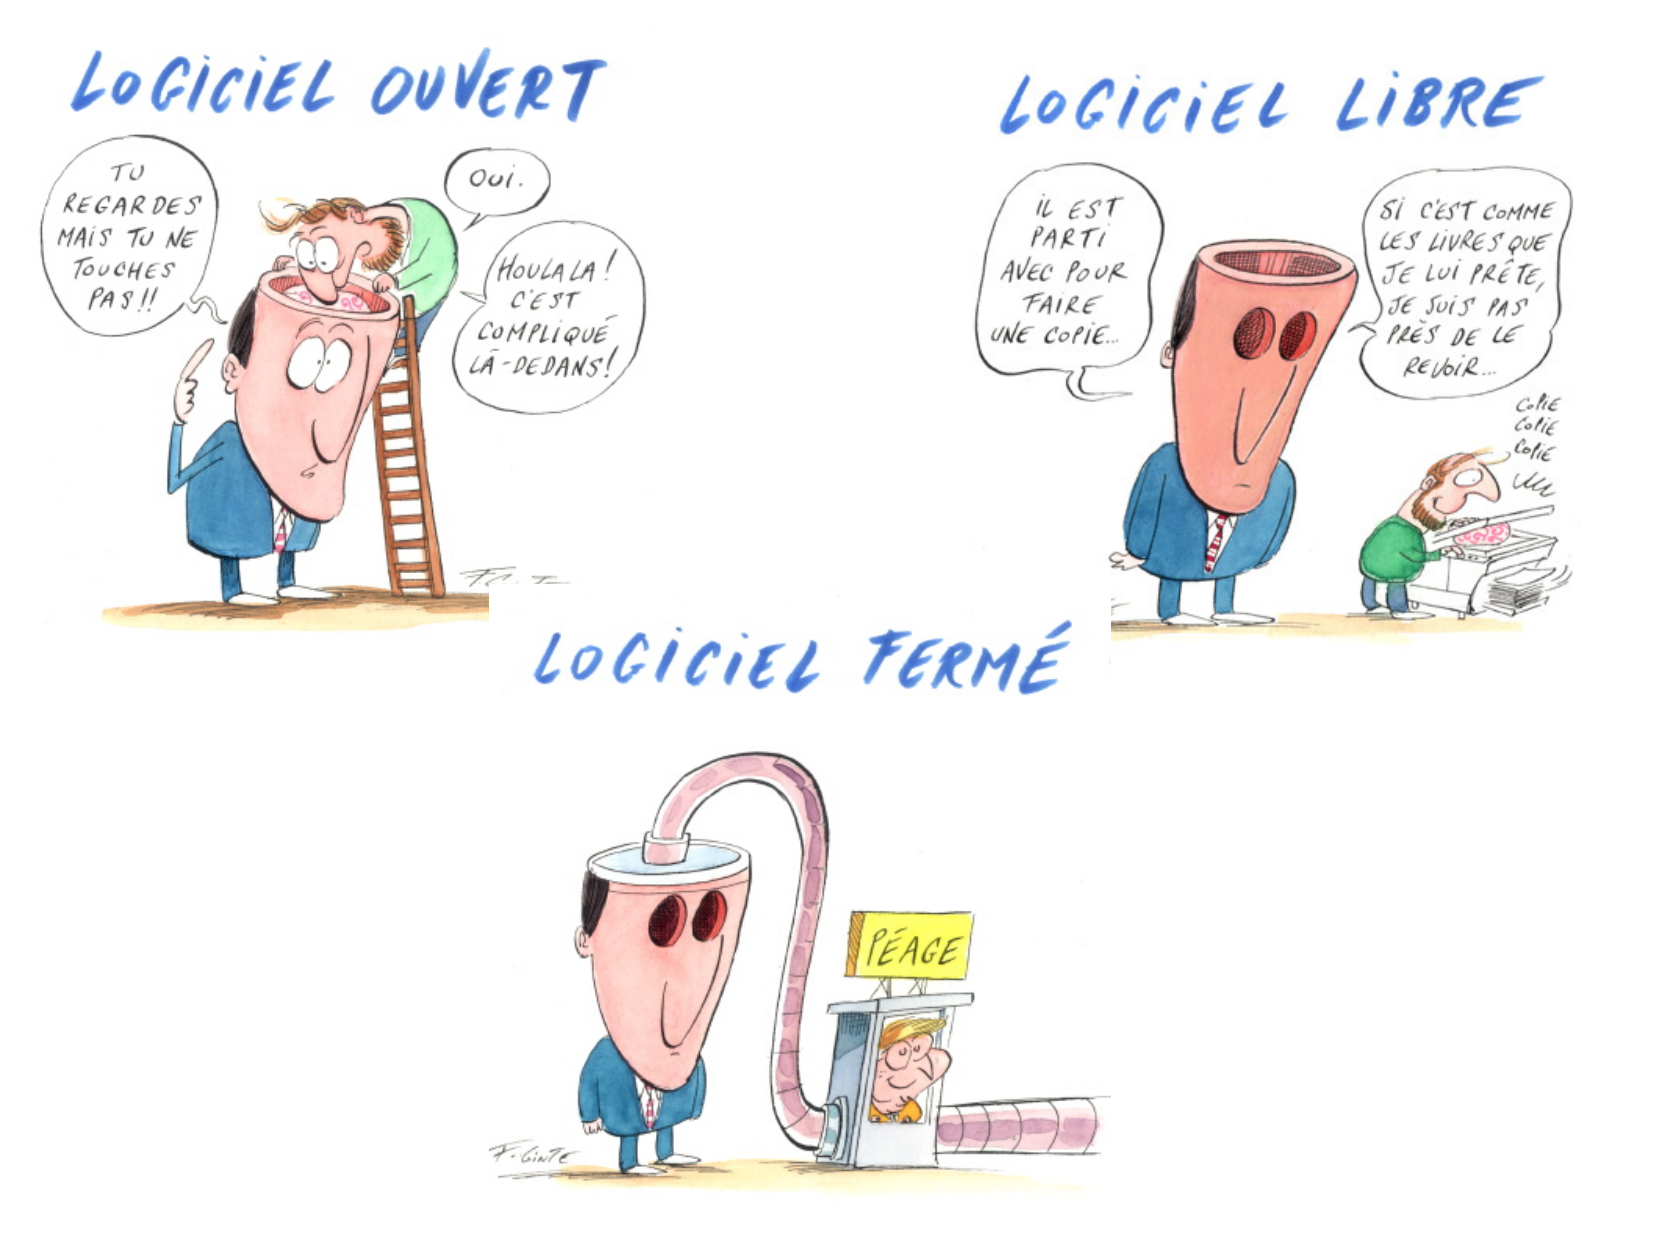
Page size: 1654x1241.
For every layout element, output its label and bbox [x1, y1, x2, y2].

picture [30, 24, 1581, 1206]
